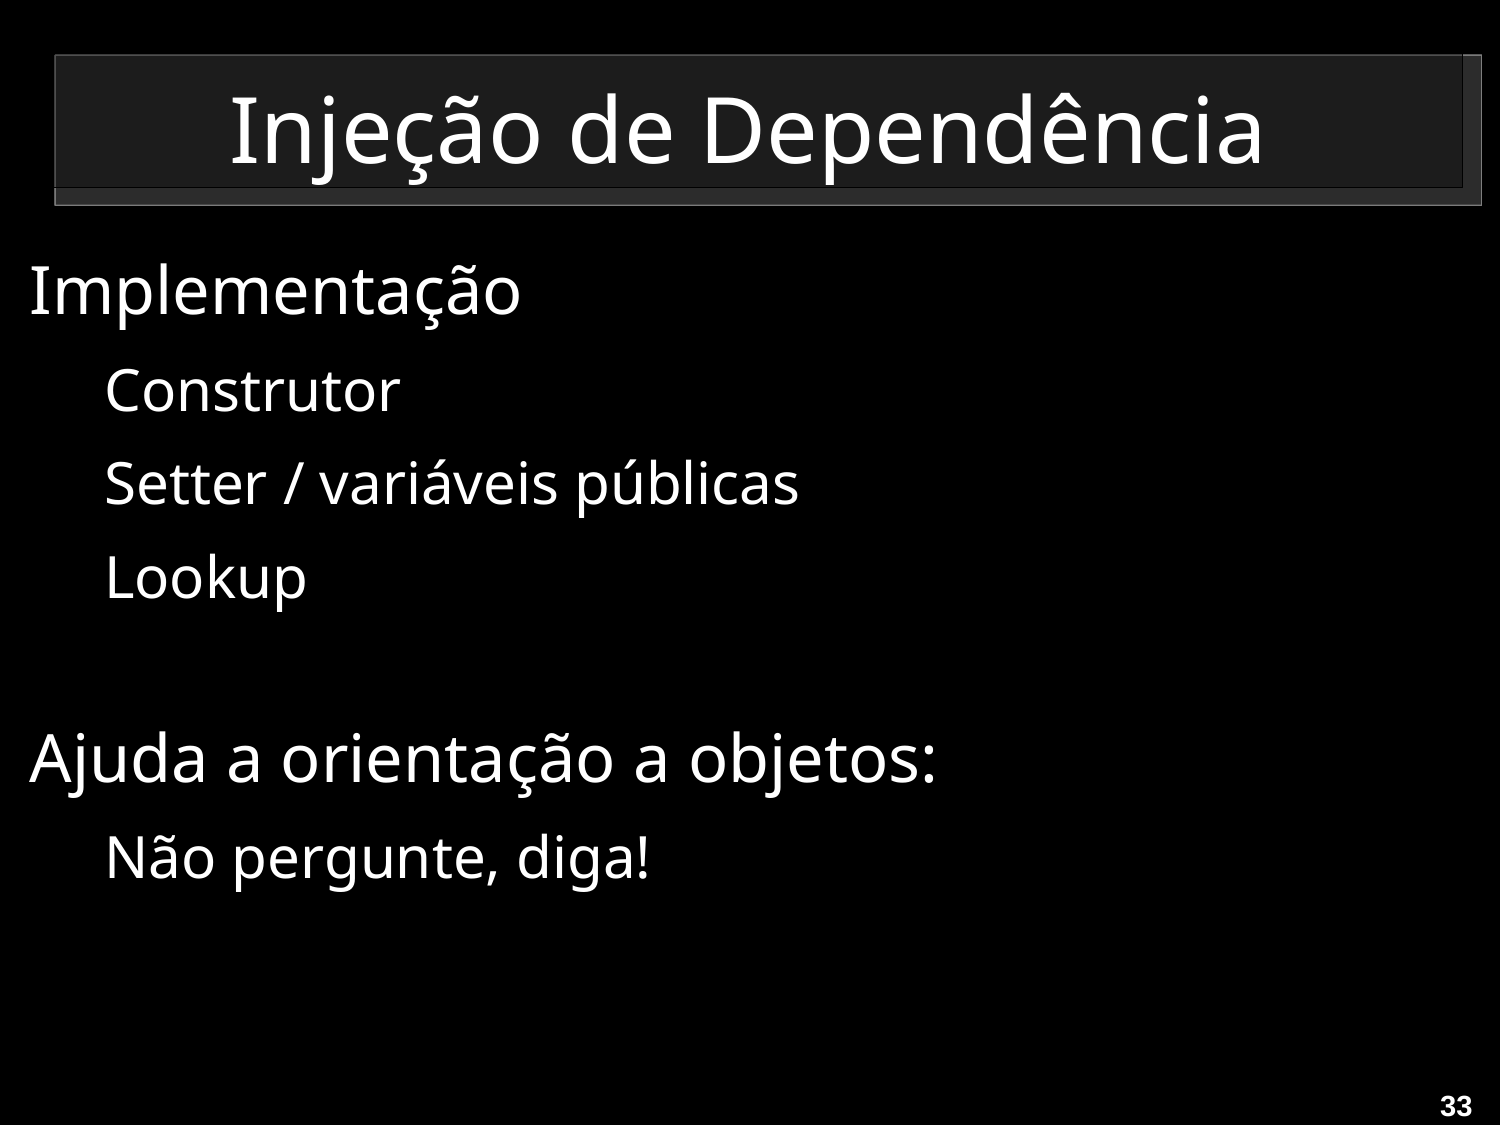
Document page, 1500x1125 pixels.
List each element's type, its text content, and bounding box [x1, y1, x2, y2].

title Injeção de Dependência [29, 38, 1469, 218]
list Implementação Construtor Setter / variáveis públicas Lookup Ajuda a orientação a objetos: Não pergunte, diga! [29, 243, 1469, 1072]
